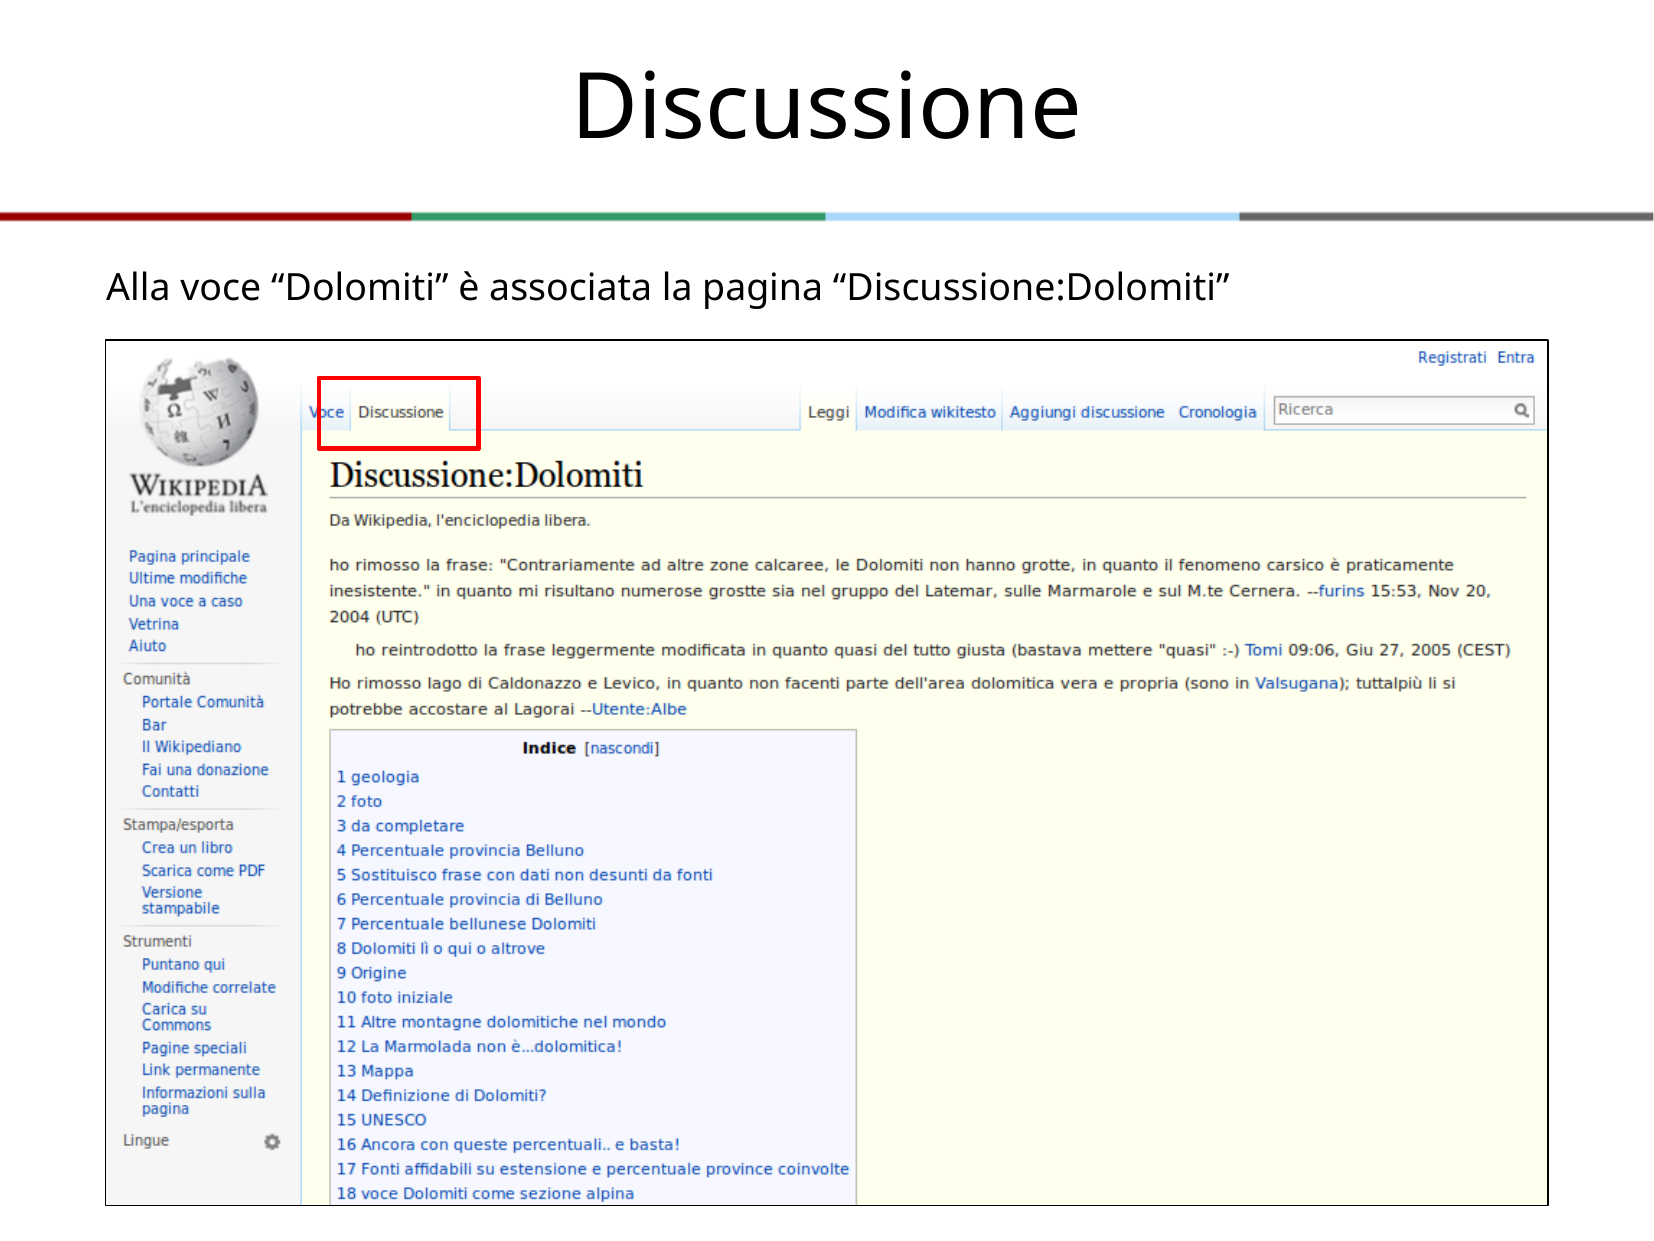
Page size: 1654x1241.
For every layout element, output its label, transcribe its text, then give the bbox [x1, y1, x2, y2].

list Alla voce “Dolomiti” è associata la pagina “Discussione:Dolomiti” [106, 259, 1548, 319]
picture [0, 200, 1654, 235]
picture [106, 340, 1548, 1205]
title Discussione [82, 0, 1571, 200]
